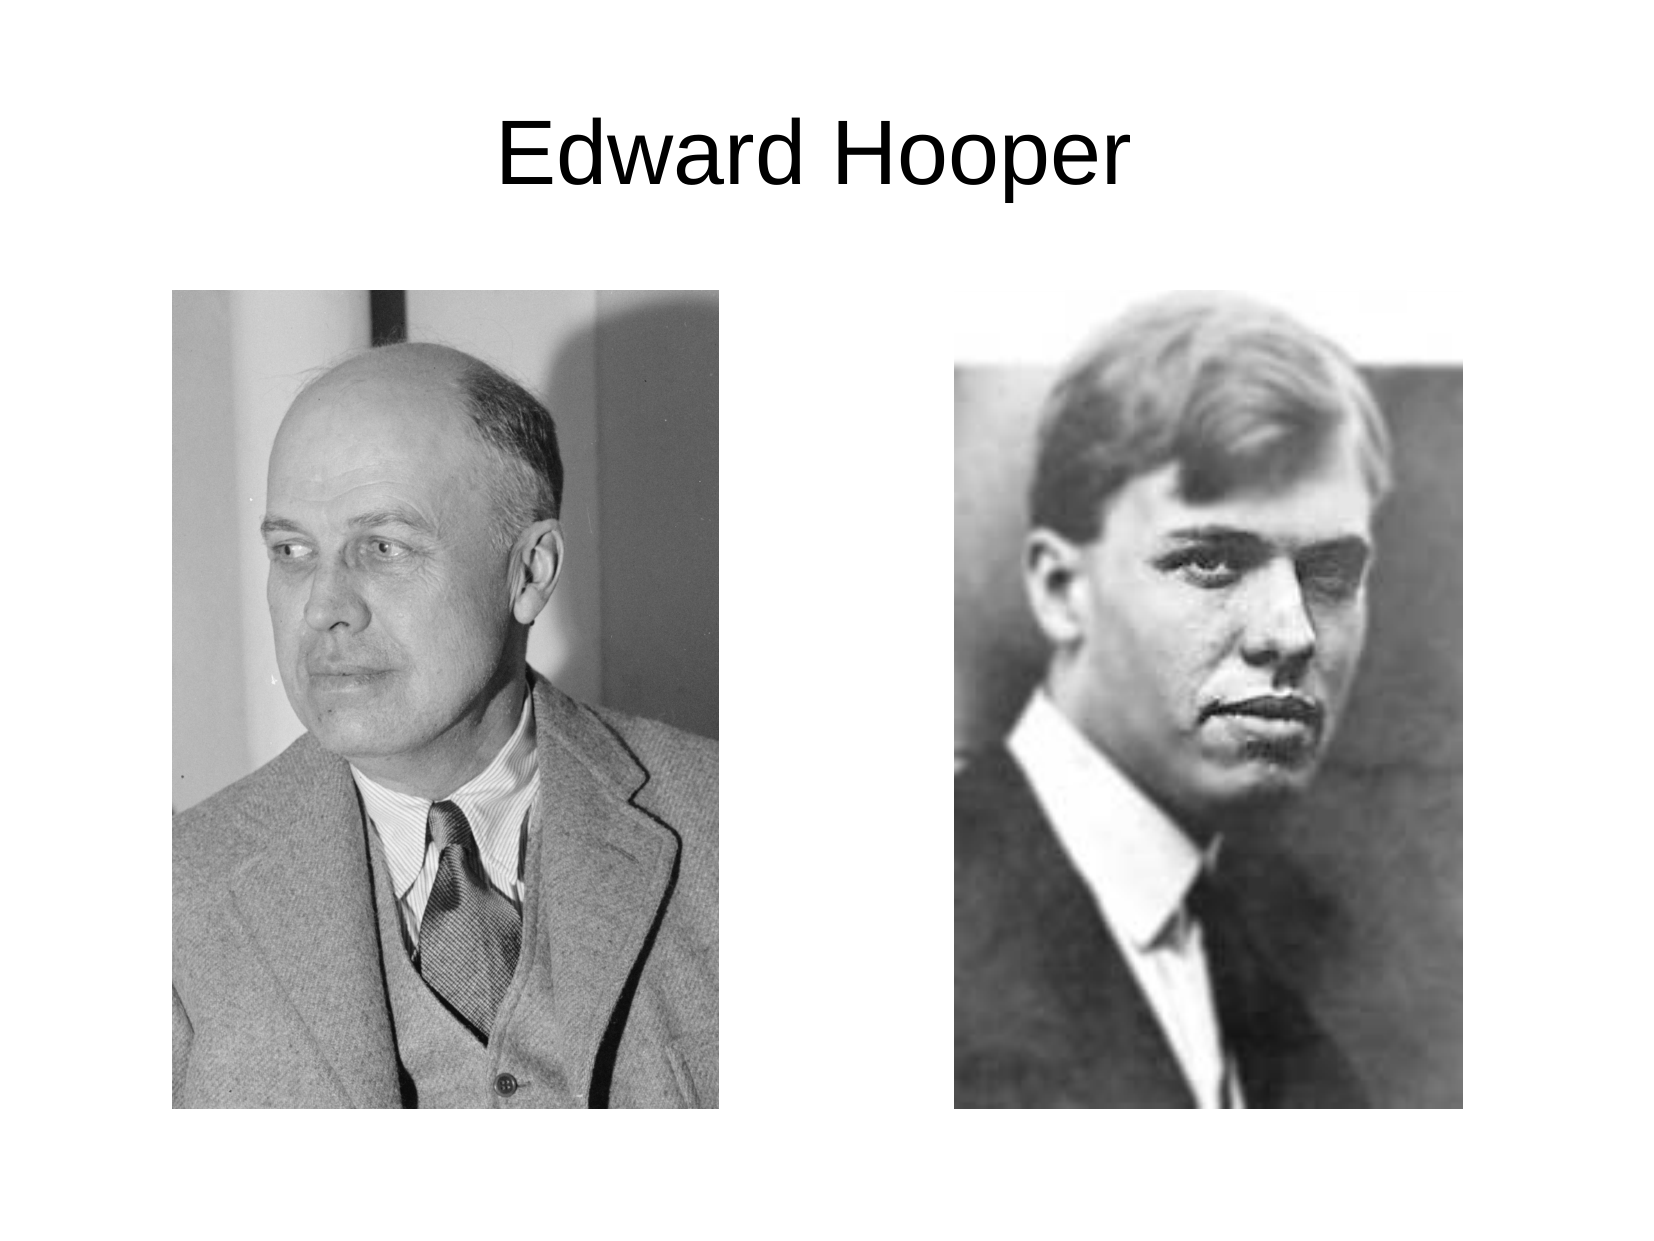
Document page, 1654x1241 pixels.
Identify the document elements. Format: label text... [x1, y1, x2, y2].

picture [954, 290, 1463, 1109]
title Edward Hooper [82, 49, 1571, 257]
picture [172, 290, 719, 1109]
